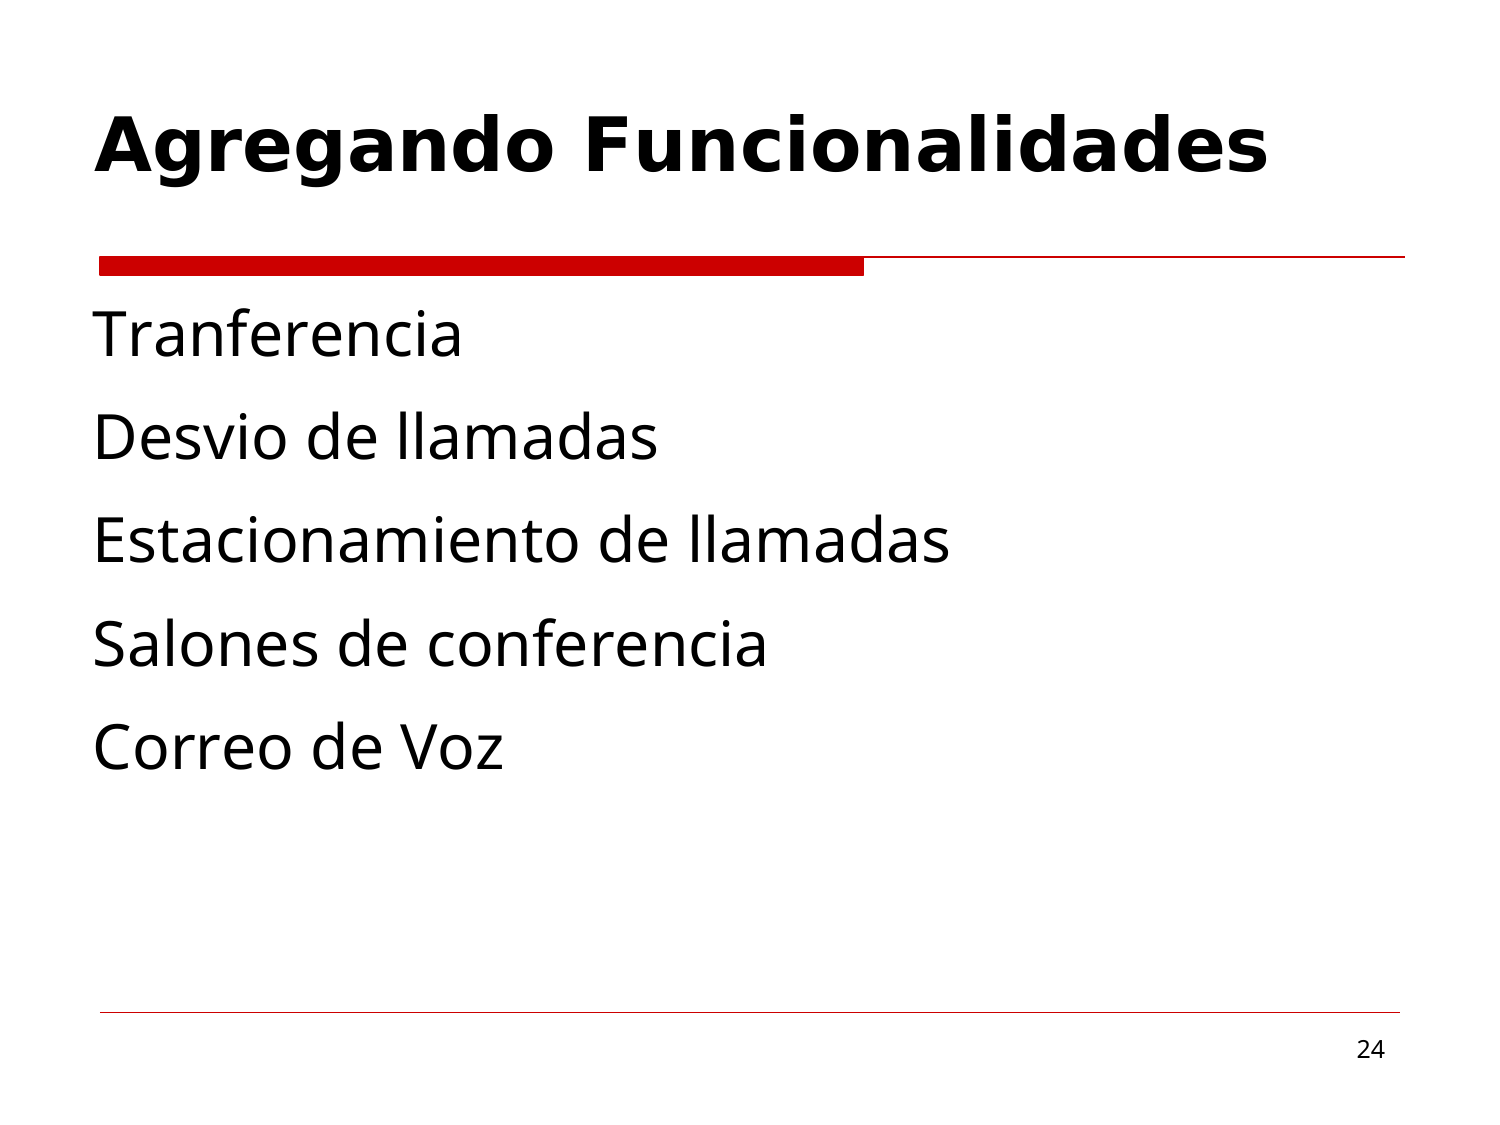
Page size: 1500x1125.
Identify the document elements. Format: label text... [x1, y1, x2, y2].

title Agregando Funcionalidades [94, 42, 1407, 250]
list Tranferencia Desvio de llamadas Estacionamiento de llamadas Salones de conferencia Correo de Voz [92, 287, 1406, 988]
